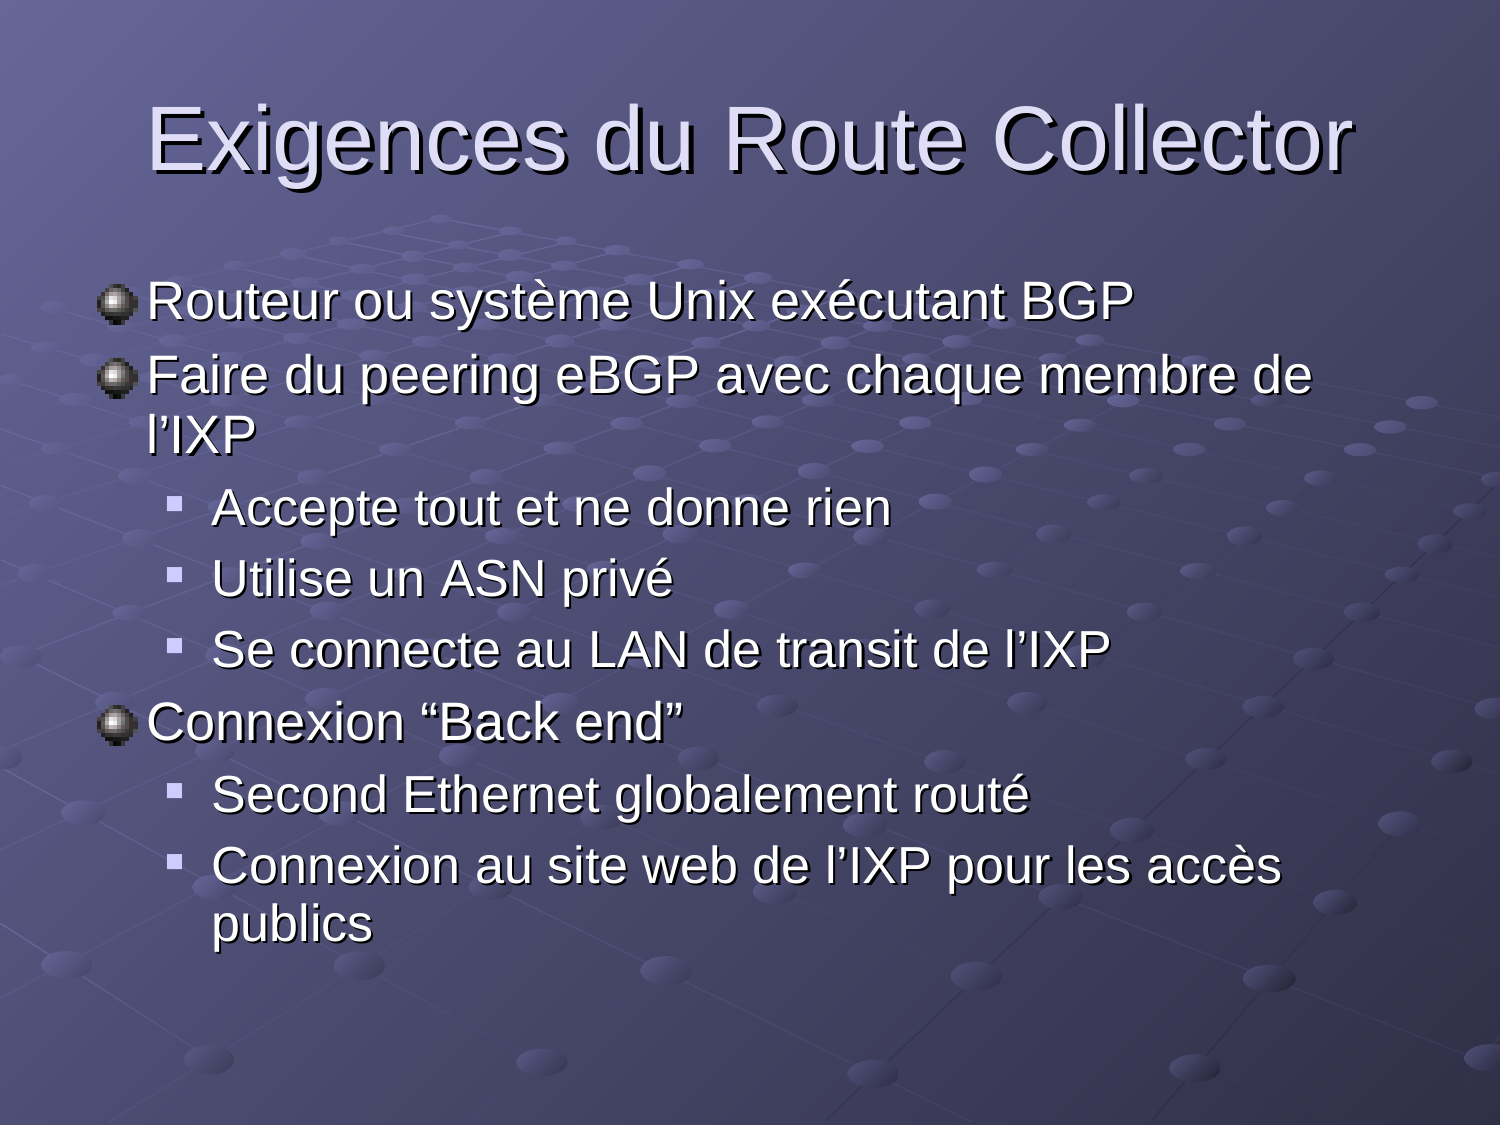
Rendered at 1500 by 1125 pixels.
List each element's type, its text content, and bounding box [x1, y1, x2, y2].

title Exigences du Route Collector [75, 45, 1426, 233]
list Routeur ou système Unix exécutant BGP Faire du peering eBGP avec chaque membre de l’IXP Accepte tout et ne donne rien Utilise un ASN privé Se connecte au LAN de transit de l’IXP Connexion “Back end” Second Ethernet globalement routé Connexion au site web de l’IXP pour les accès publics [75, 262, 1426, 1007]
